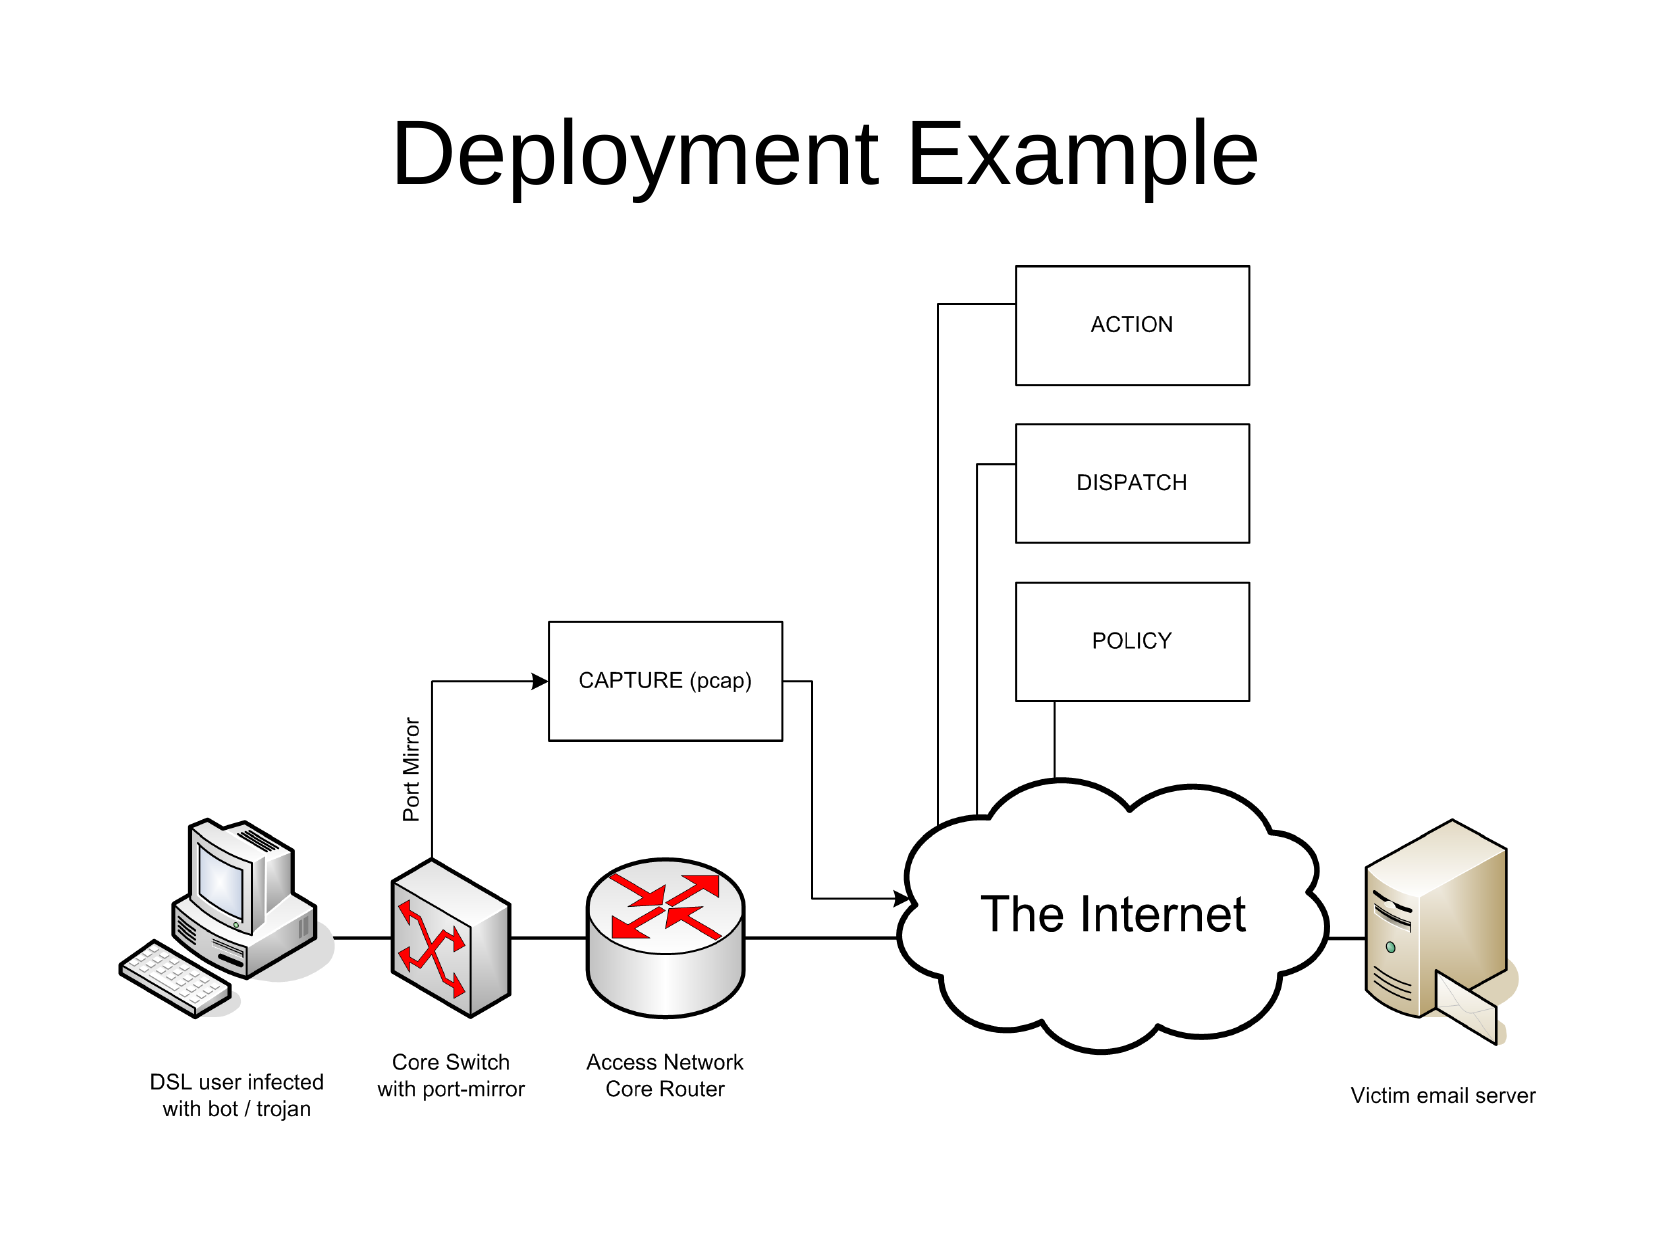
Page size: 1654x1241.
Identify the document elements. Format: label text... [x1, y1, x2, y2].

picture [118, 265, 1536, 1123]
title Deployment Example [82, 56, 1571, 250]
